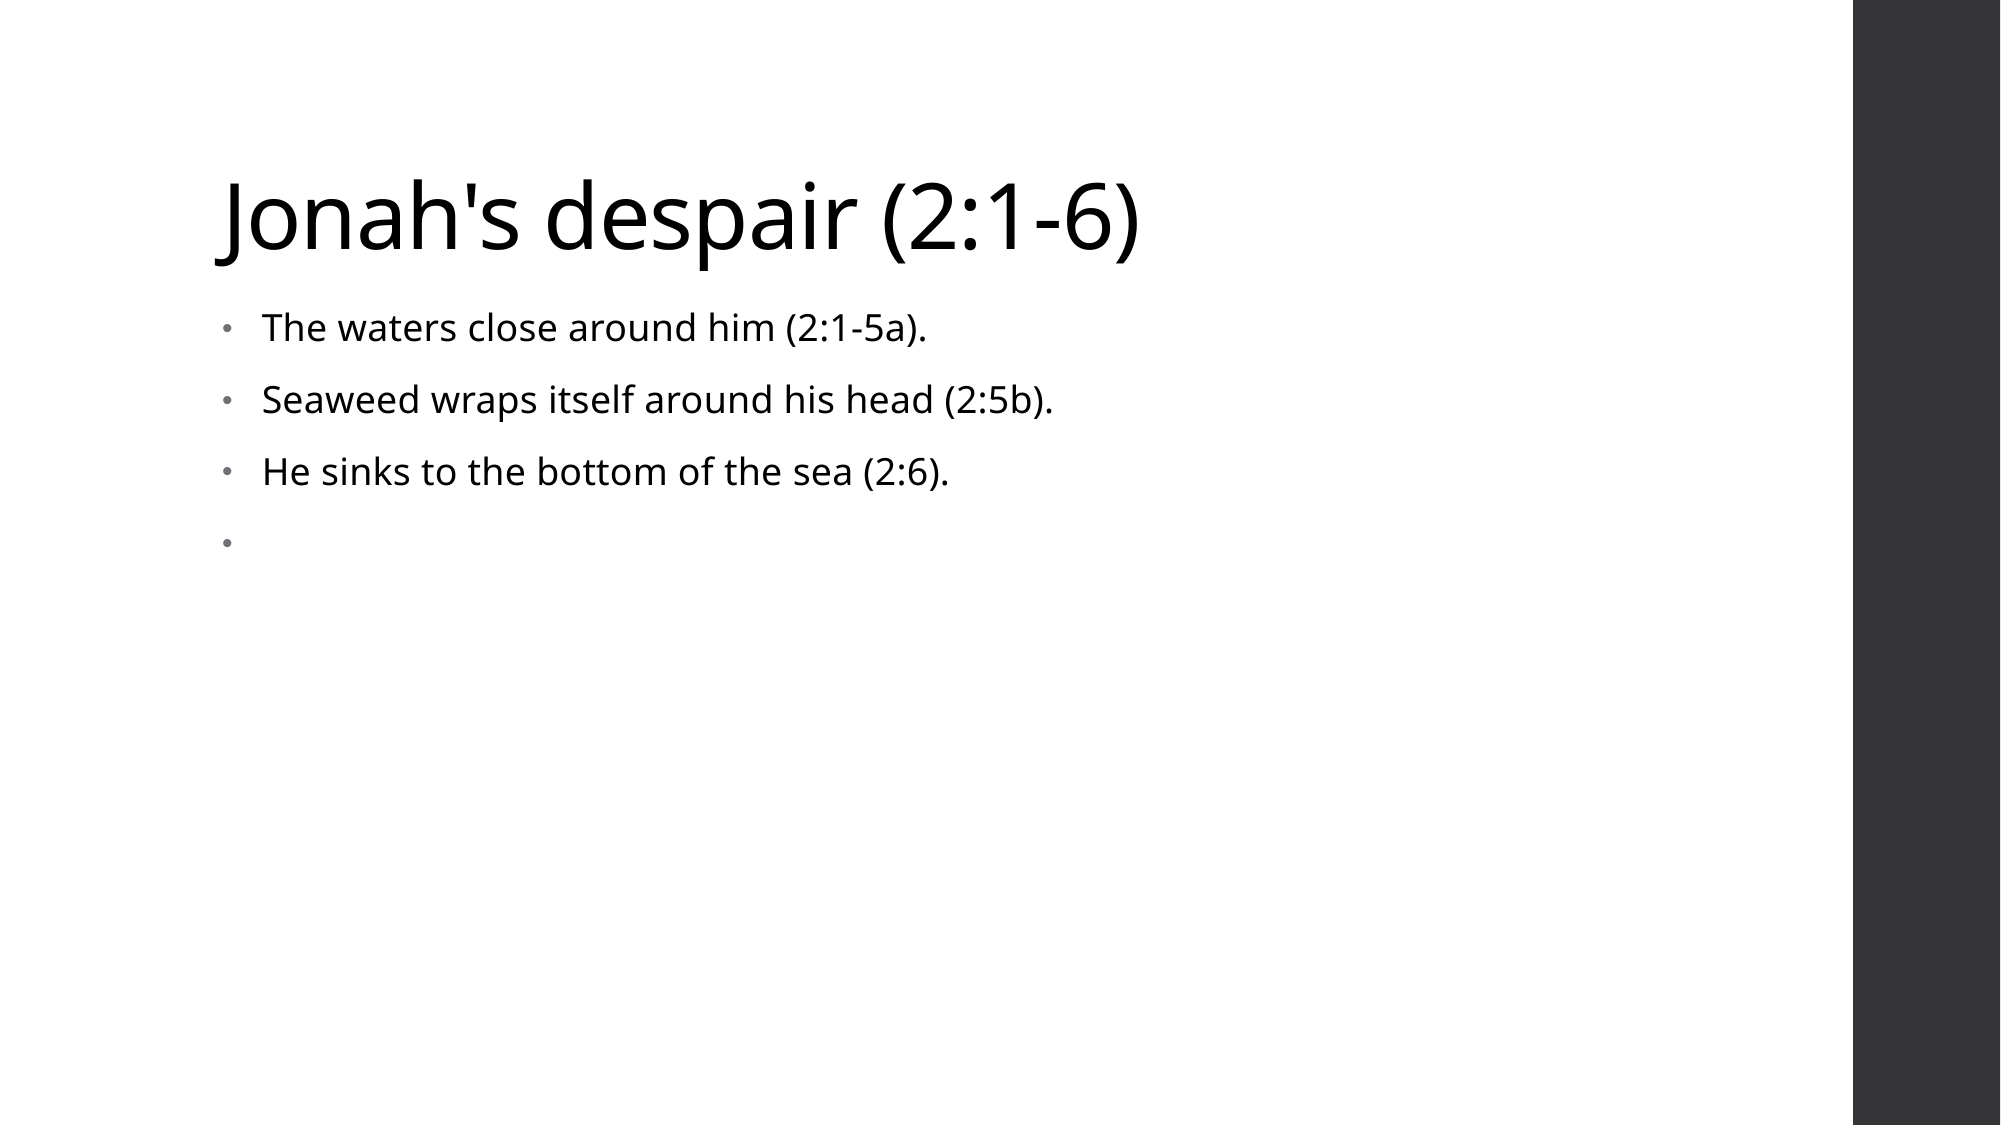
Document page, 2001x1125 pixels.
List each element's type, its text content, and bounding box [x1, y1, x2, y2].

list The waters close around him (2:1-5a). Seaweed wraps itself around his head (2:5b). He sinks to the bottom of the sea (2:6). [206, 299, 1617, 1014]
title Jonah's despair (2:1-6) [206, 60, 1797, 278]
